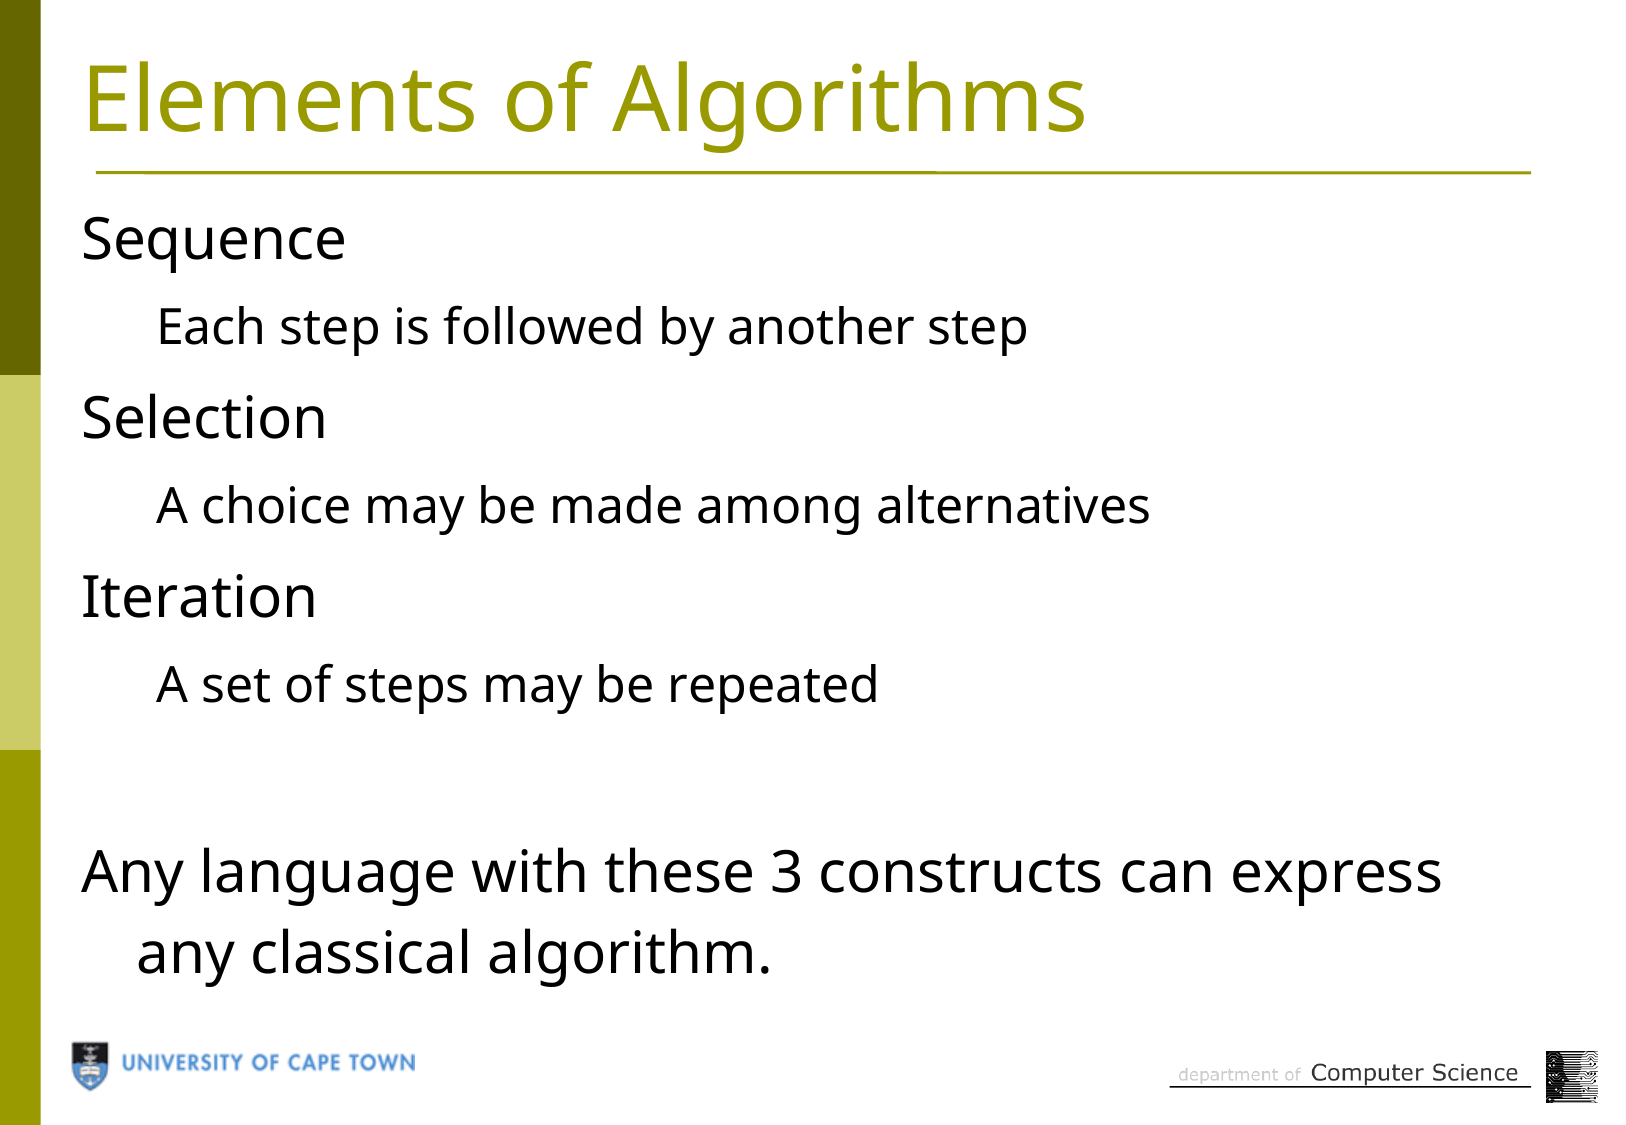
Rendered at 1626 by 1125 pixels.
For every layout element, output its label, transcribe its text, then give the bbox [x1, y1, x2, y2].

list Sequence Each step is followed by another step Selection A choice may be made among alternatives Iteration A set of steps may be repeated Any language with these 3 constructs can express any classical algorithm. [81, 196, 1543, 991]
title Elements of Algorithms [81, 36, 1543, 165]
picture [1546, 1051, 1598, 1103]
picture [61, 1024, 415, 1103]
picture [1169, 1043, 1532, 1091]
